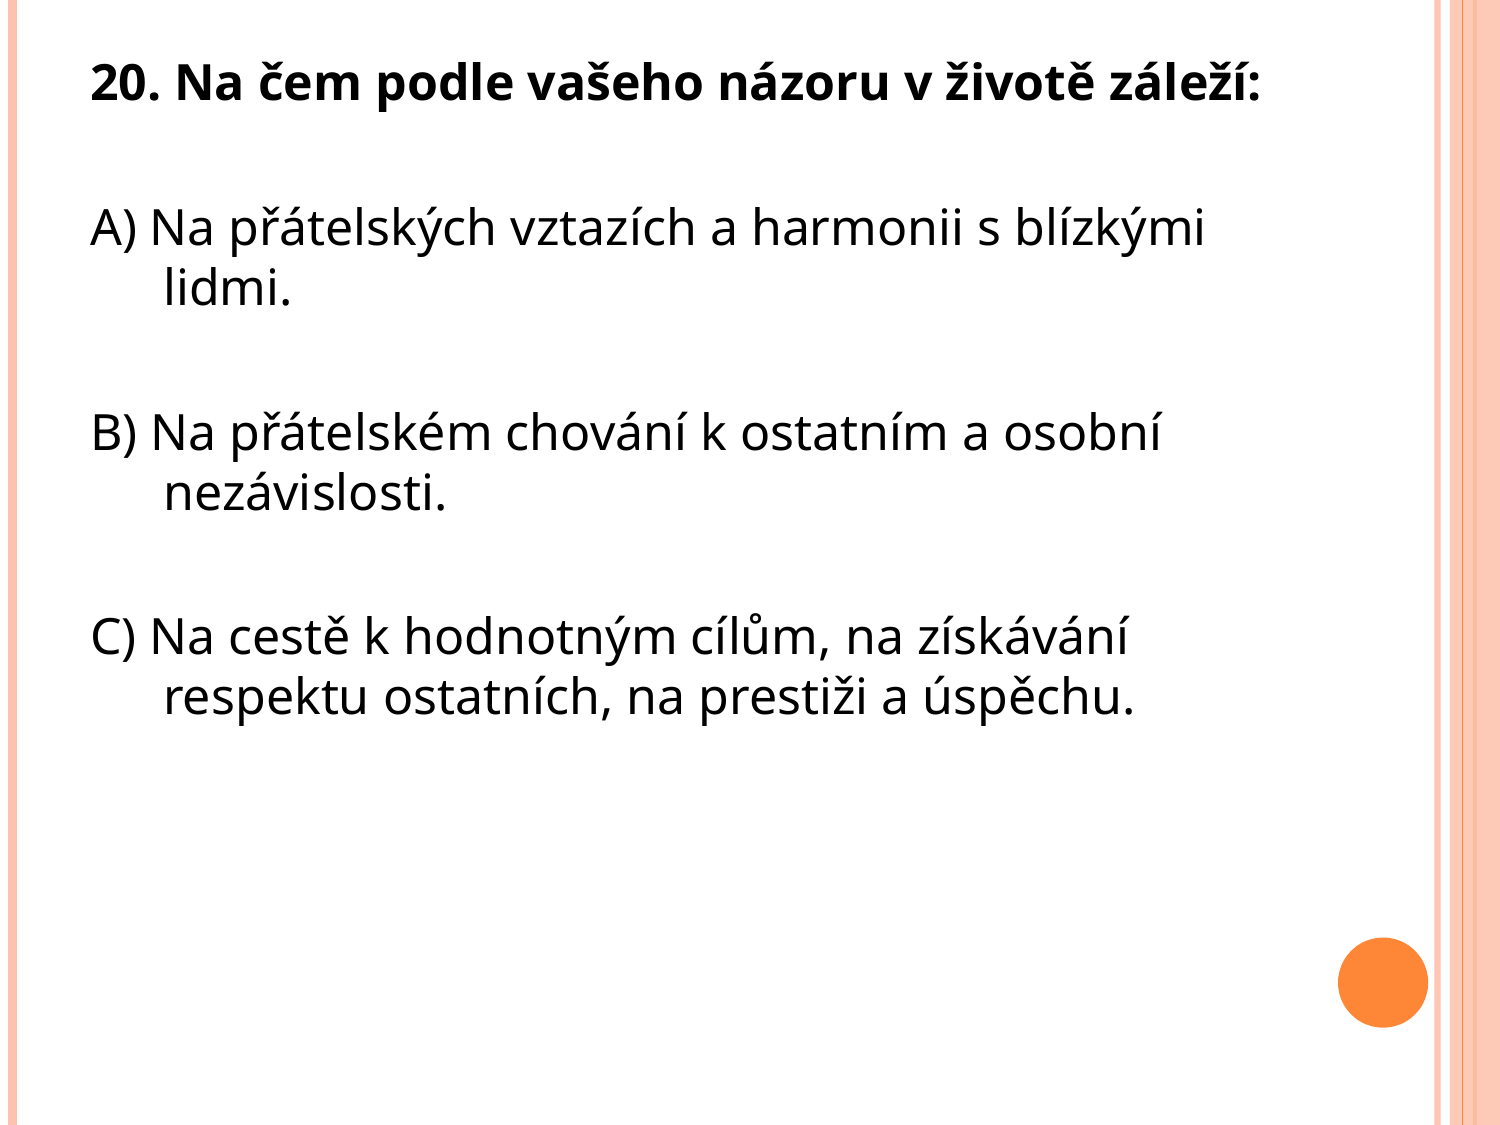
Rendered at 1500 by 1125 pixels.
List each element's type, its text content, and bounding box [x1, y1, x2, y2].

list 20. Na čem podle vašeho názoru v životě záleží: A) Na přátelských vztazích a harmonii s blízkými lidmi. B) Na přátelském chování k ostatním a osobní nezávislosti. C) Na cestě k hodnotným cílům, na získávání respektu ostatních, na prestiži a úspěchu. [74, 42, 1300, 1063]
